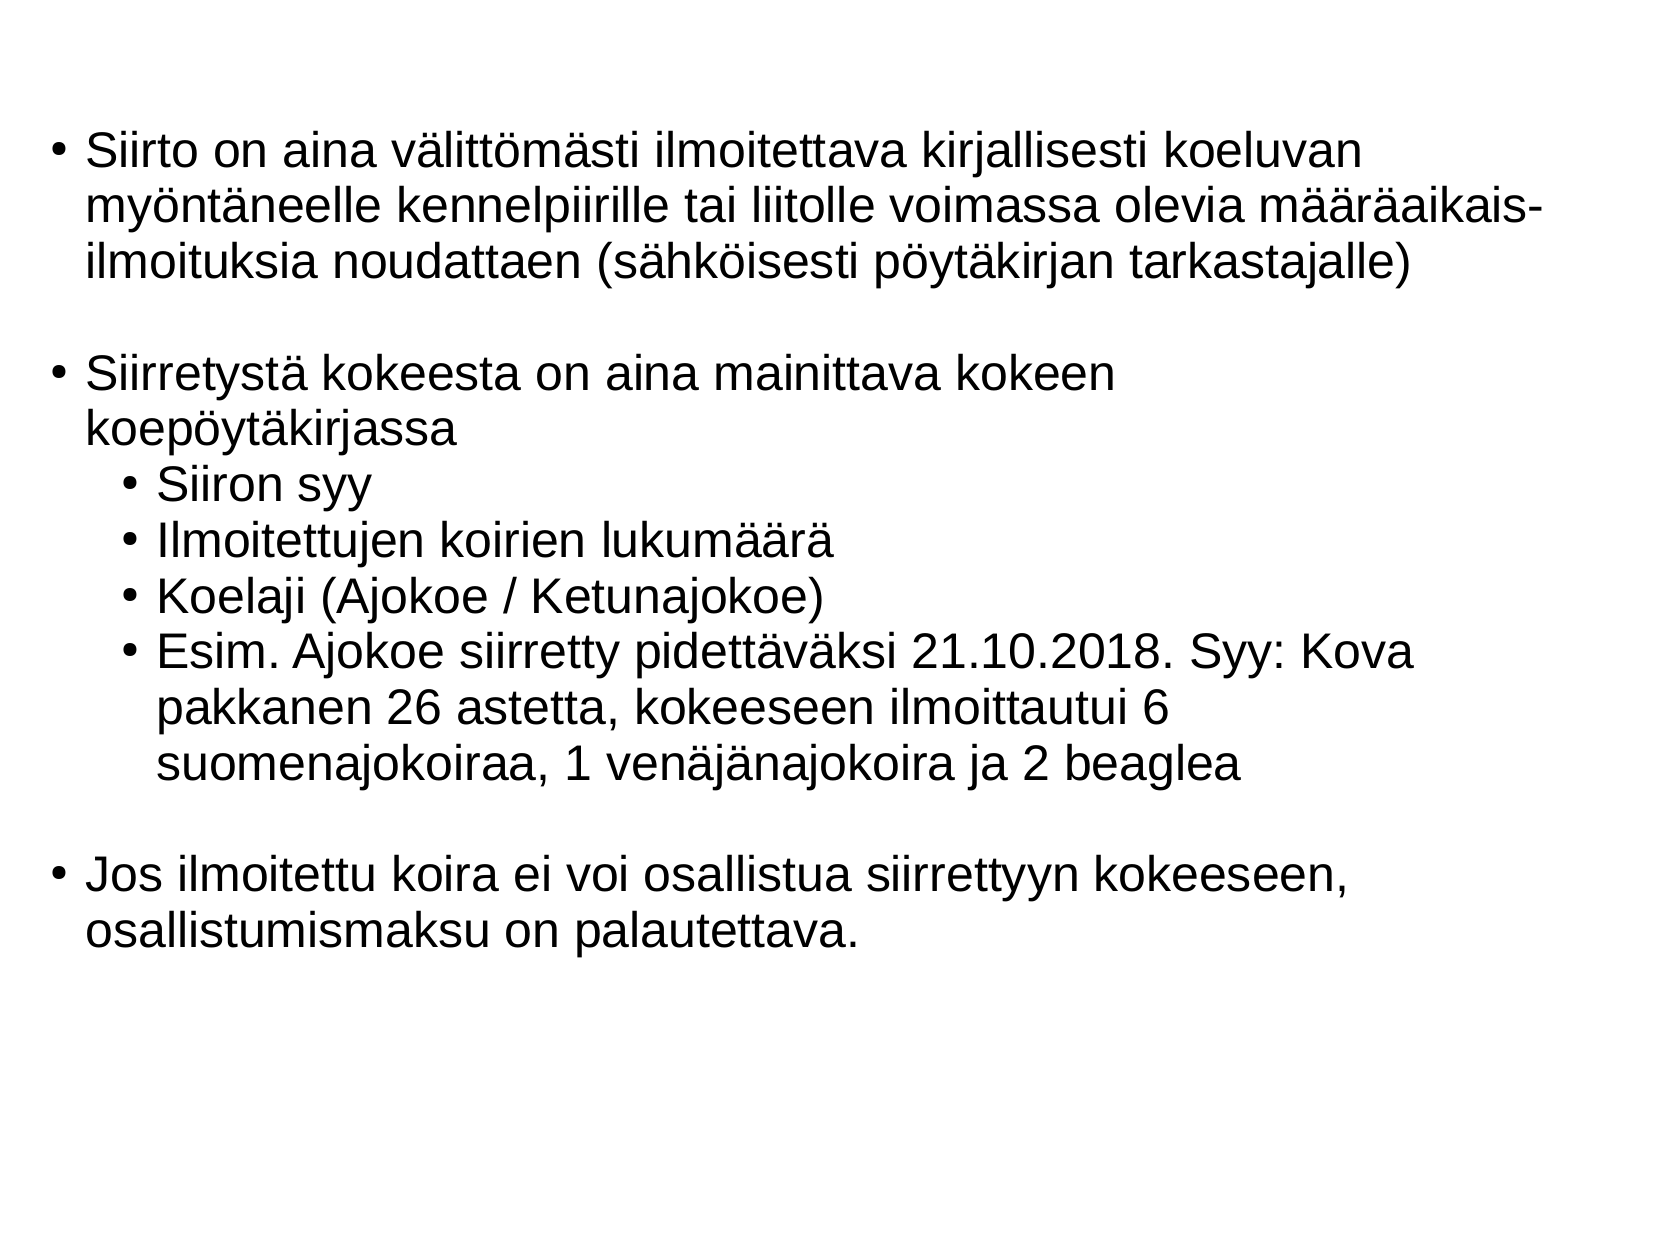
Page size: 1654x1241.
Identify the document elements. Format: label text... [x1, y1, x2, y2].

text_box Siirto on aina välittömästi ilmoitettava kirjallisesti koeluvan myöntäneelle kennelpiirille tai liitolle voimassa olevia määräaikais-ilmoituksia noudattaen (sähköisesti pöytäkirjan tarkastajalle) Siirretystä kokeesta on aina mainittava kokeen koepöytäkirjassa Siiron syy Ilmoitettujen koirien lukumäärä Koelaji (Ajokoe / Ketunajokoe) Esim. Ajokoe siirretty pidettäväksi 21.10.2018. Syy: Kova pakkanen 26 astetta, kokeeseen ilmoittautui 6 suomenajokoiraa, 1 venäjänajokoira ja 2 beaglea Jos ilmoitettu koira ei voi osallistua siirrettyyn kokeeseen, osallistumismaksu on palautettava. [35, 114, 1607, 968]
